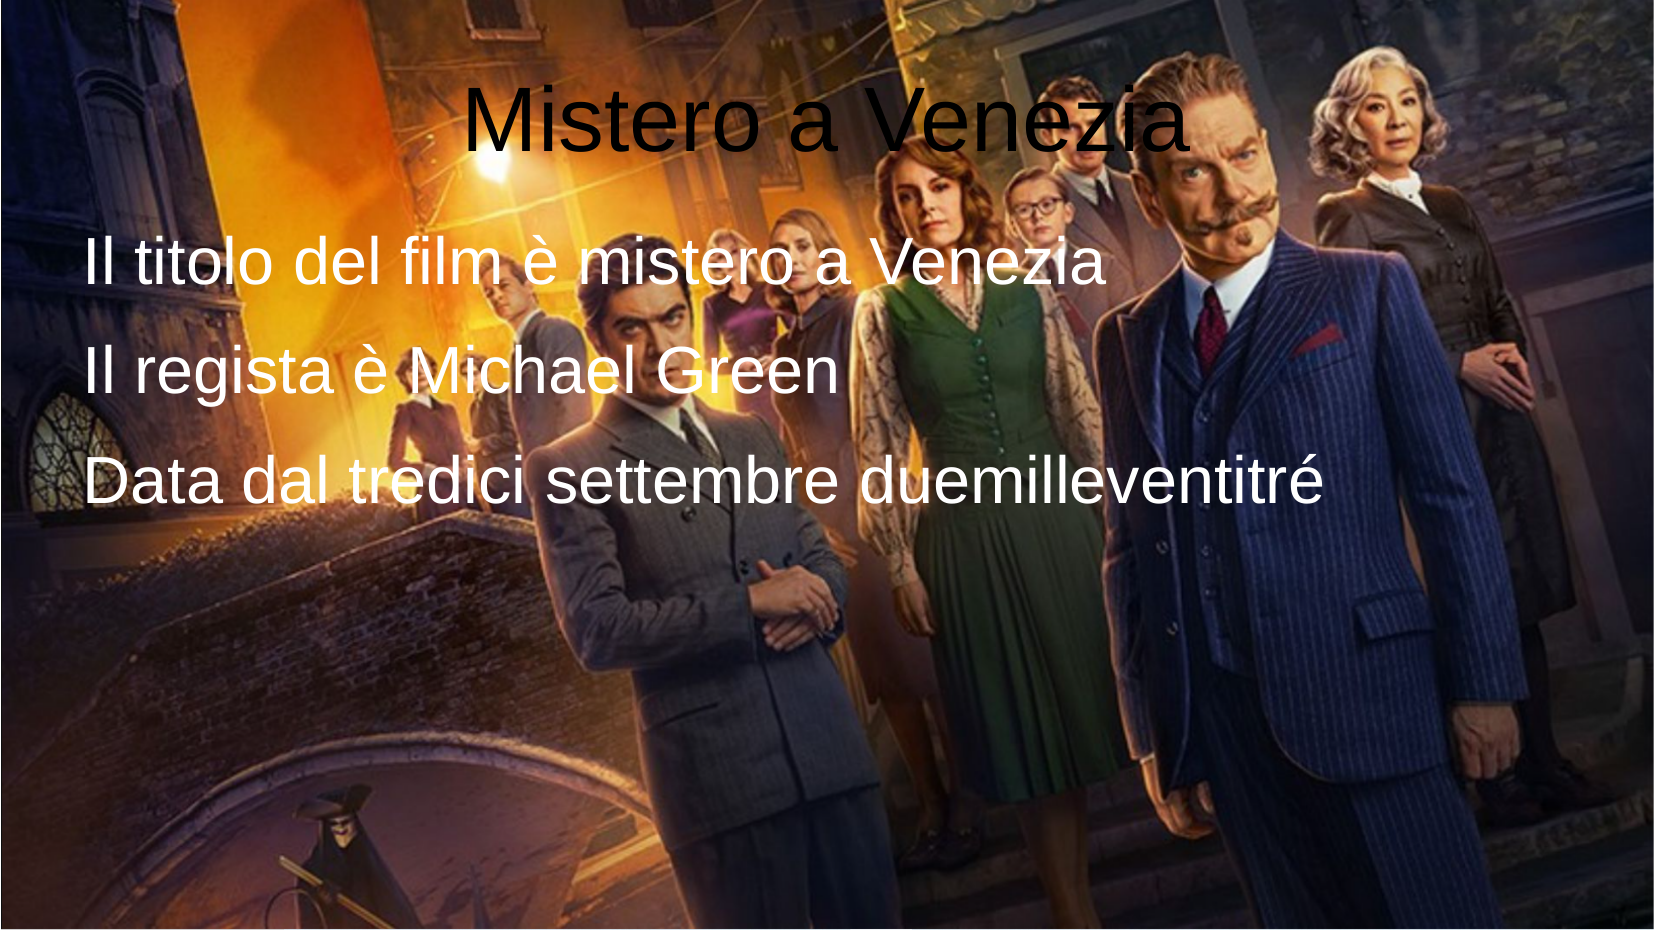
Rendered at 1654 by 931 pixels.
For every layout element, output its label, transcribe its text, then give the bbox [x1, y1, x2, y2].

title Mistero a Venezia [82, 37, 1571, 193]
list Il titolo del film è mistero a Venezia Il regista è Michael Green Data dal tredici settembre duemilleventitré [82, 217, 1571, 758]
picture [1, 0, 1654, 930]
